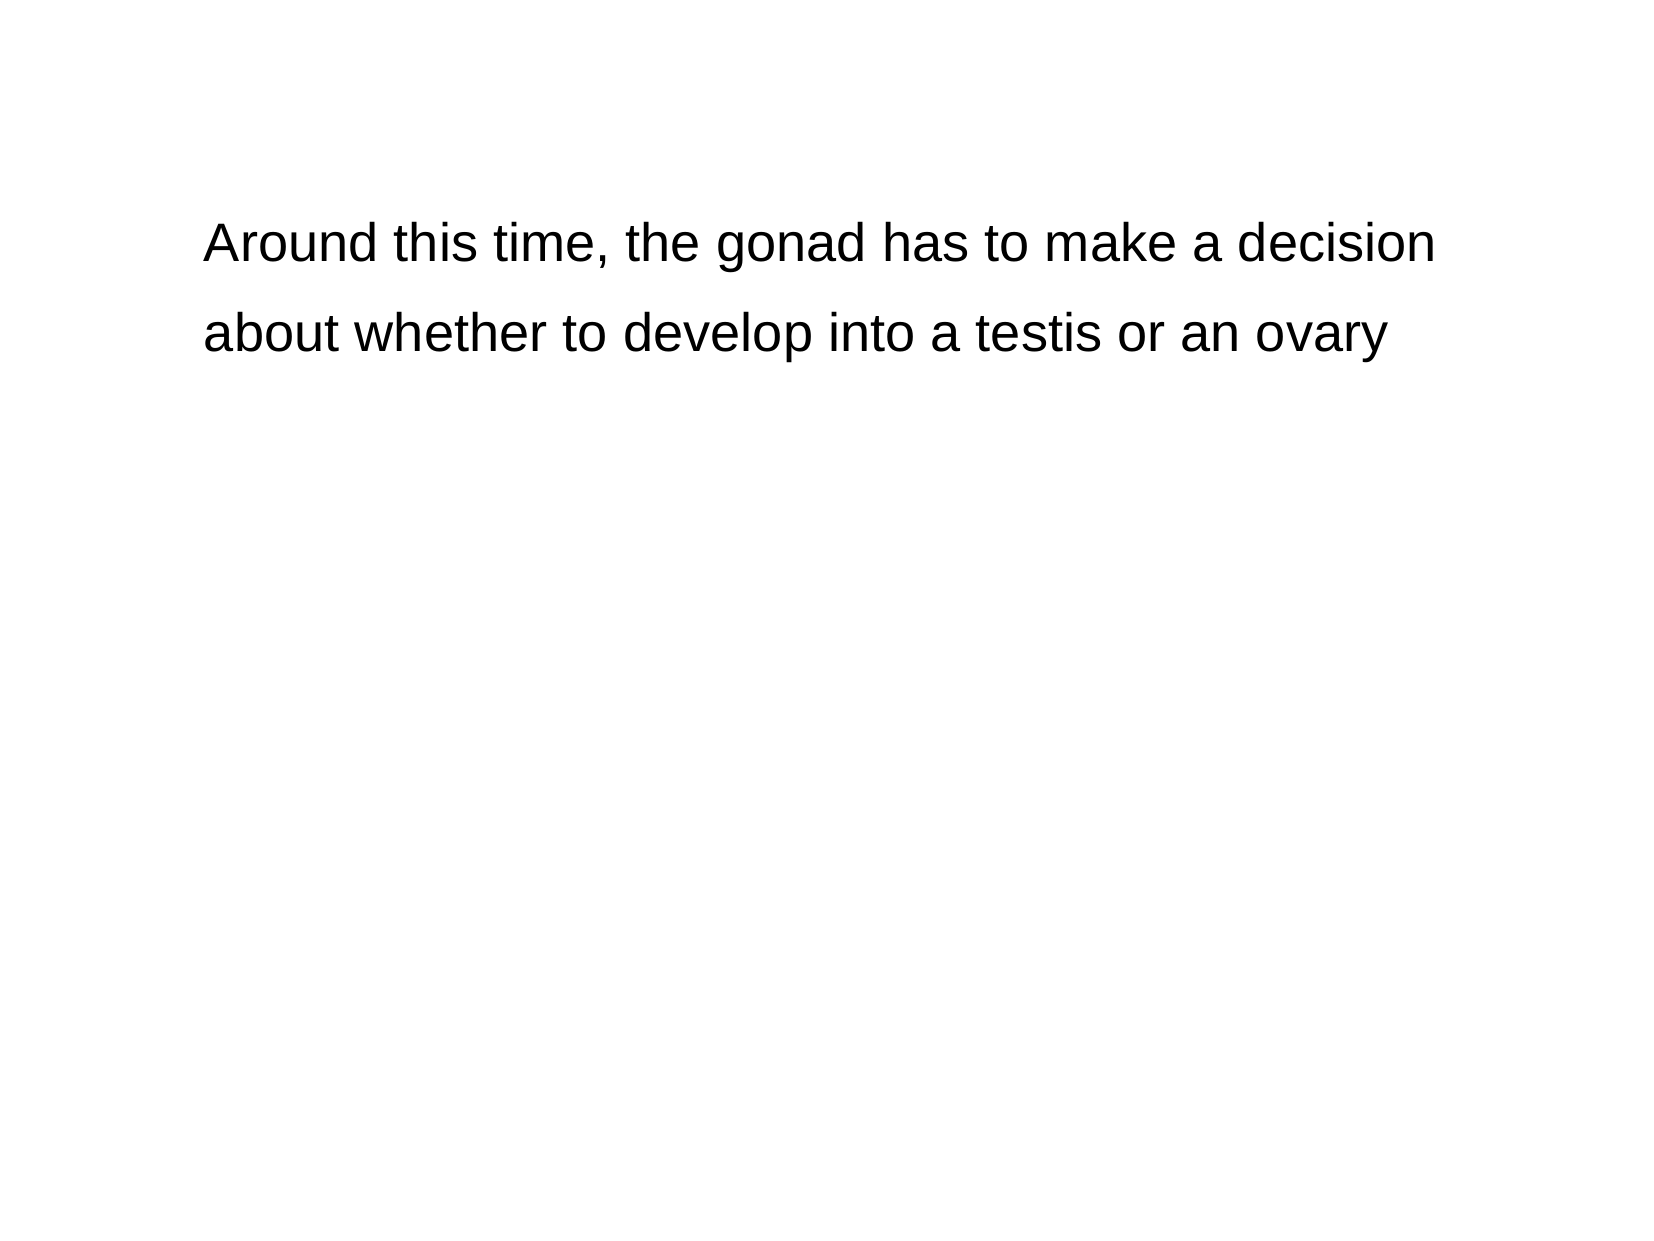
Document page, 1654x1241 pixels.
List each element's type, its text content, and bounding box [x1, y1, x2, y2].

text_box Around this time, the gonad has to make a decision about whether to develop into a testis or an ovary [189, 174, 1542, 341]
